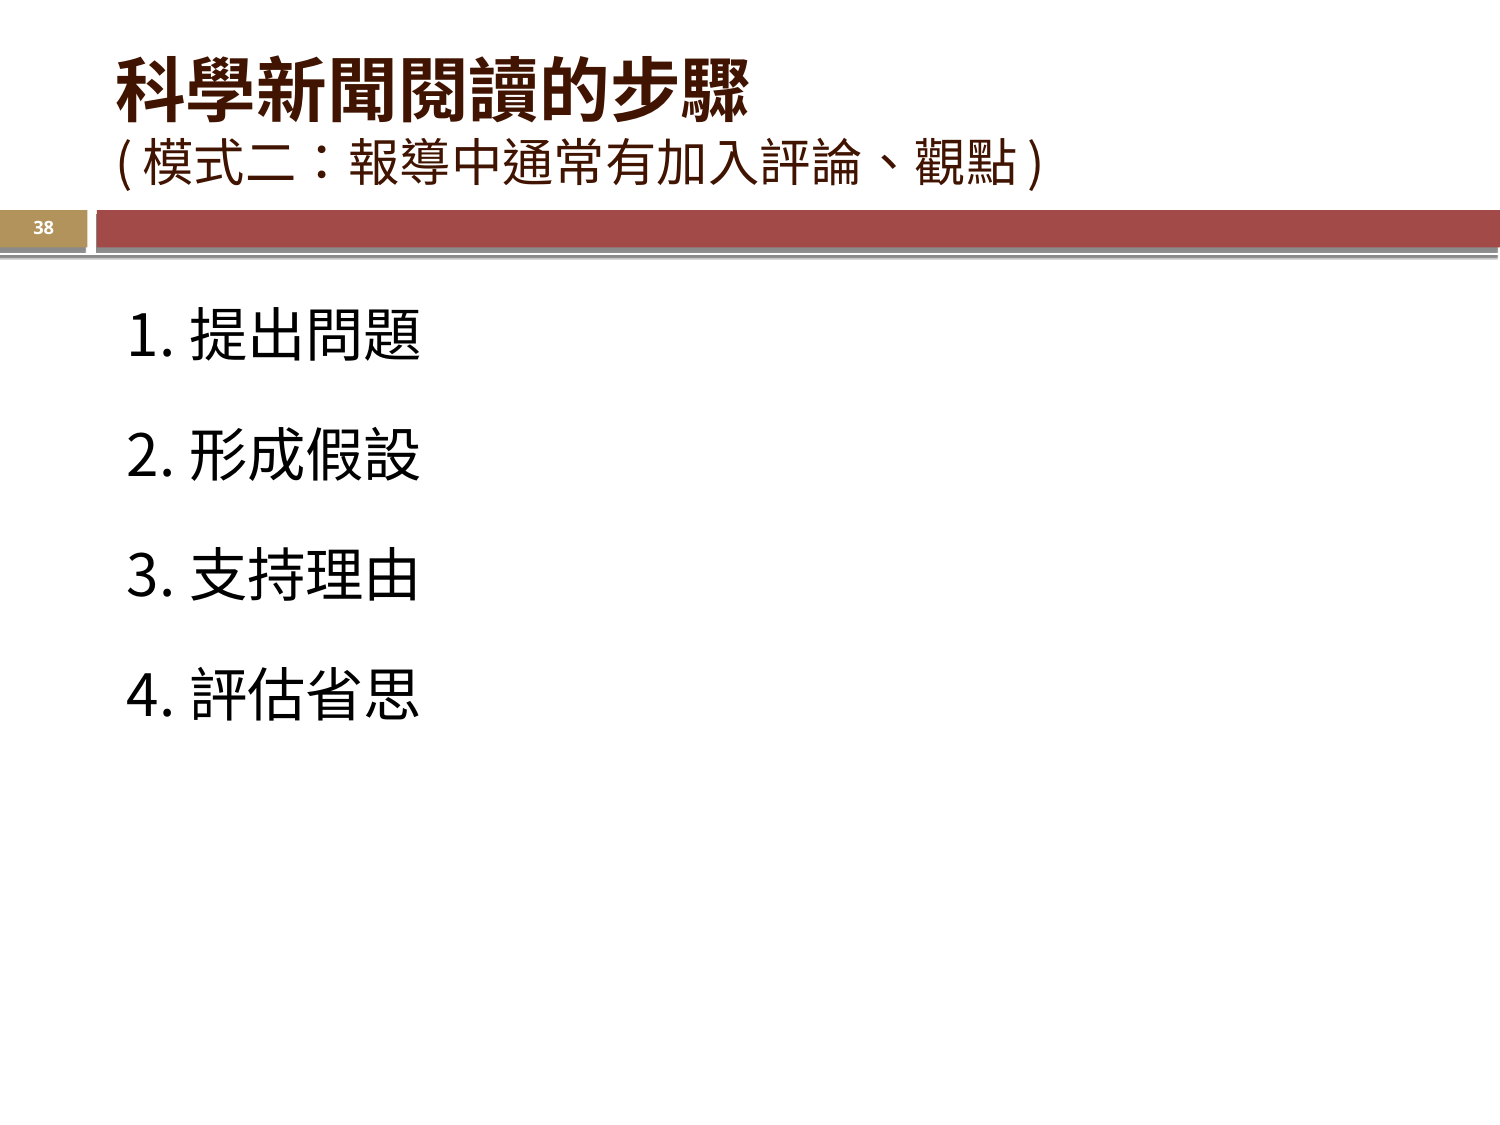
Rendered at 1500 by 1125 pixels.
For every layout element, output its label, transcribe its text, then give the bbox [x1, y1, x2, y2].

list 1.提出問題 2.形成假設 3.支持理由 4.評估省思 [112, 290, 514, 917]
slide_number <編號> [0, 208, 88, 249]
title 科學新聞閱讀的步驟 (模式二：報導中通常有加入評論、觀點) [100, 37, 1438, 200]
